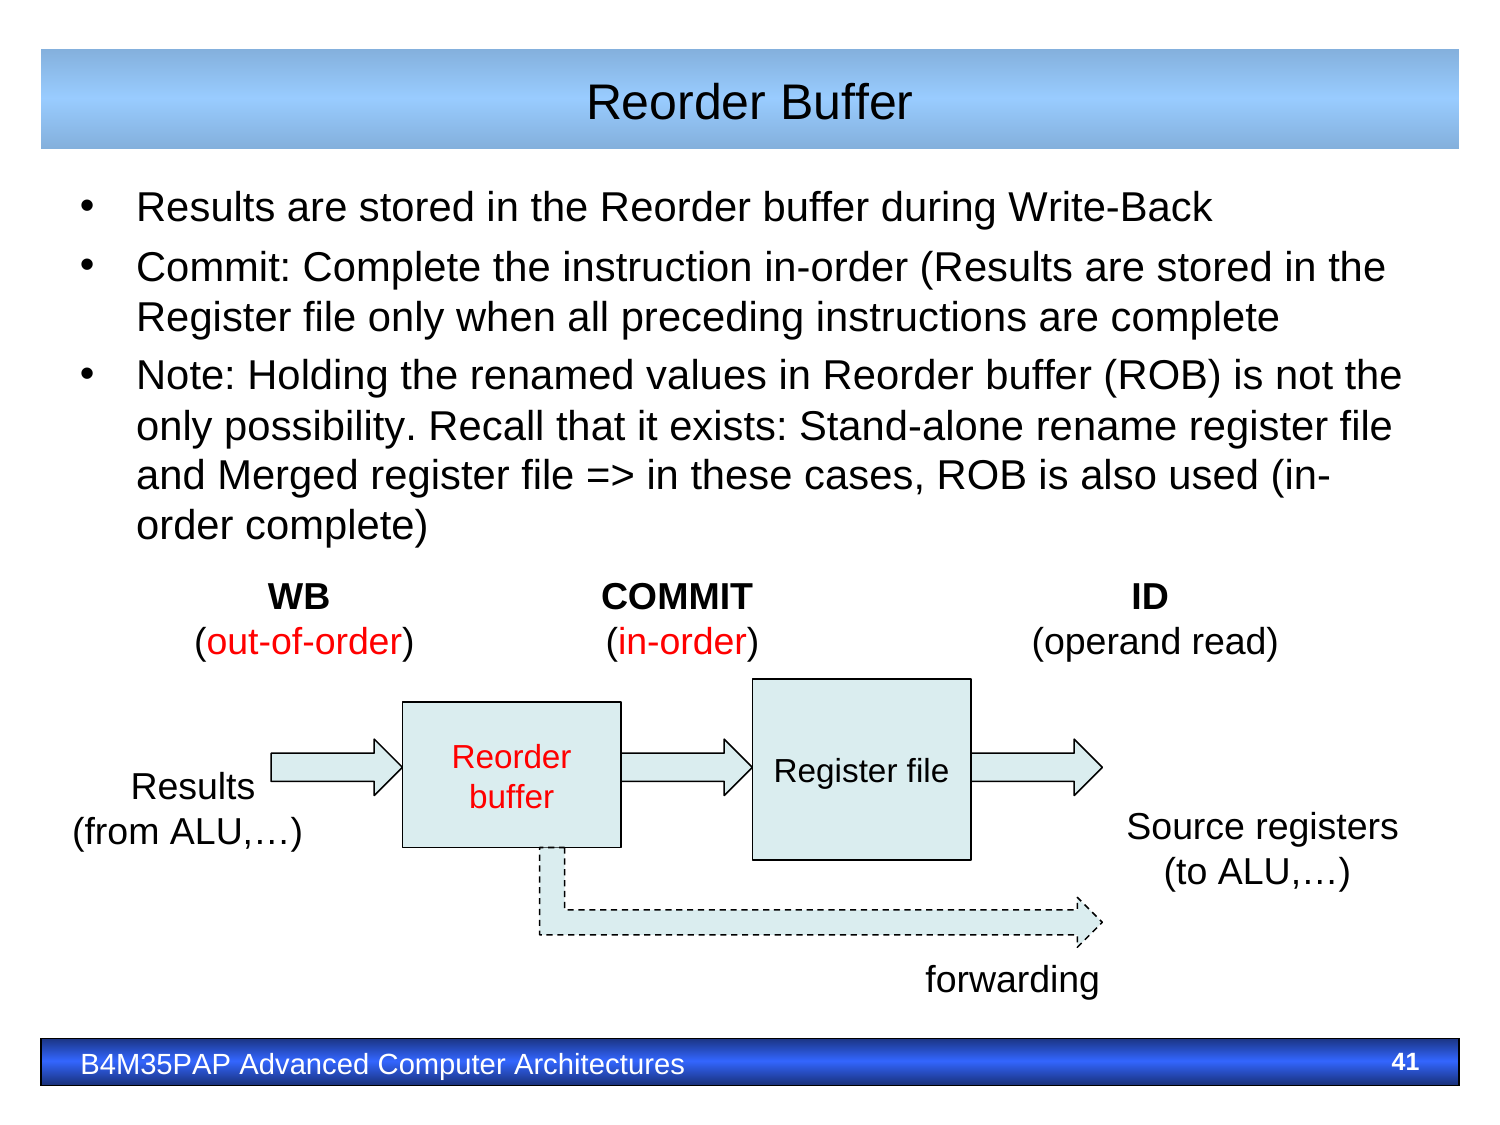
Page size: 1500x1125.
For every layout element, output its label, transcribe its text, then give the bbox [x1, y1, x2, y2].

text_box Source registers (to ALU,…) [1102, 794, 1424, 901]
text_box COMMIT (in-order) [539, 564, 826, 671]
text_box WB (out-of-order) [161, 564, 448, 671]
title Reorder Buffer [41, 49, 1459, 149]
text_box [539, 847, 1103, 947]
text_box ID (operand read) [1012, 564, 1299, 671]
text_box [971, 739, 1103, 796]
text_box Results (from ALU,…) [50, 754, 336, 860]
text_box [271, 739, 403, 796]
text_box Register file [752, 678, 972, 861]
list Results are stored in the Reorder buffer during Write-Back Commit: Complete the instruction in-order (Results are stored in the Register file only when all preceding instructions are complete Note: Holding the renamed values in Reorder buffer (ROB) is not the only possibility. Recall that it exists: Stand-alone rename register file and Merged register file => in these cases, ROB is also used (in-order complete) [64, 172, 1436, 591]
text_box Reorder buffer [402, 701, 622, 848]
text_box [621, 739, 753, 796]
text_box forwarding [852, 947, 1174, 1008]
